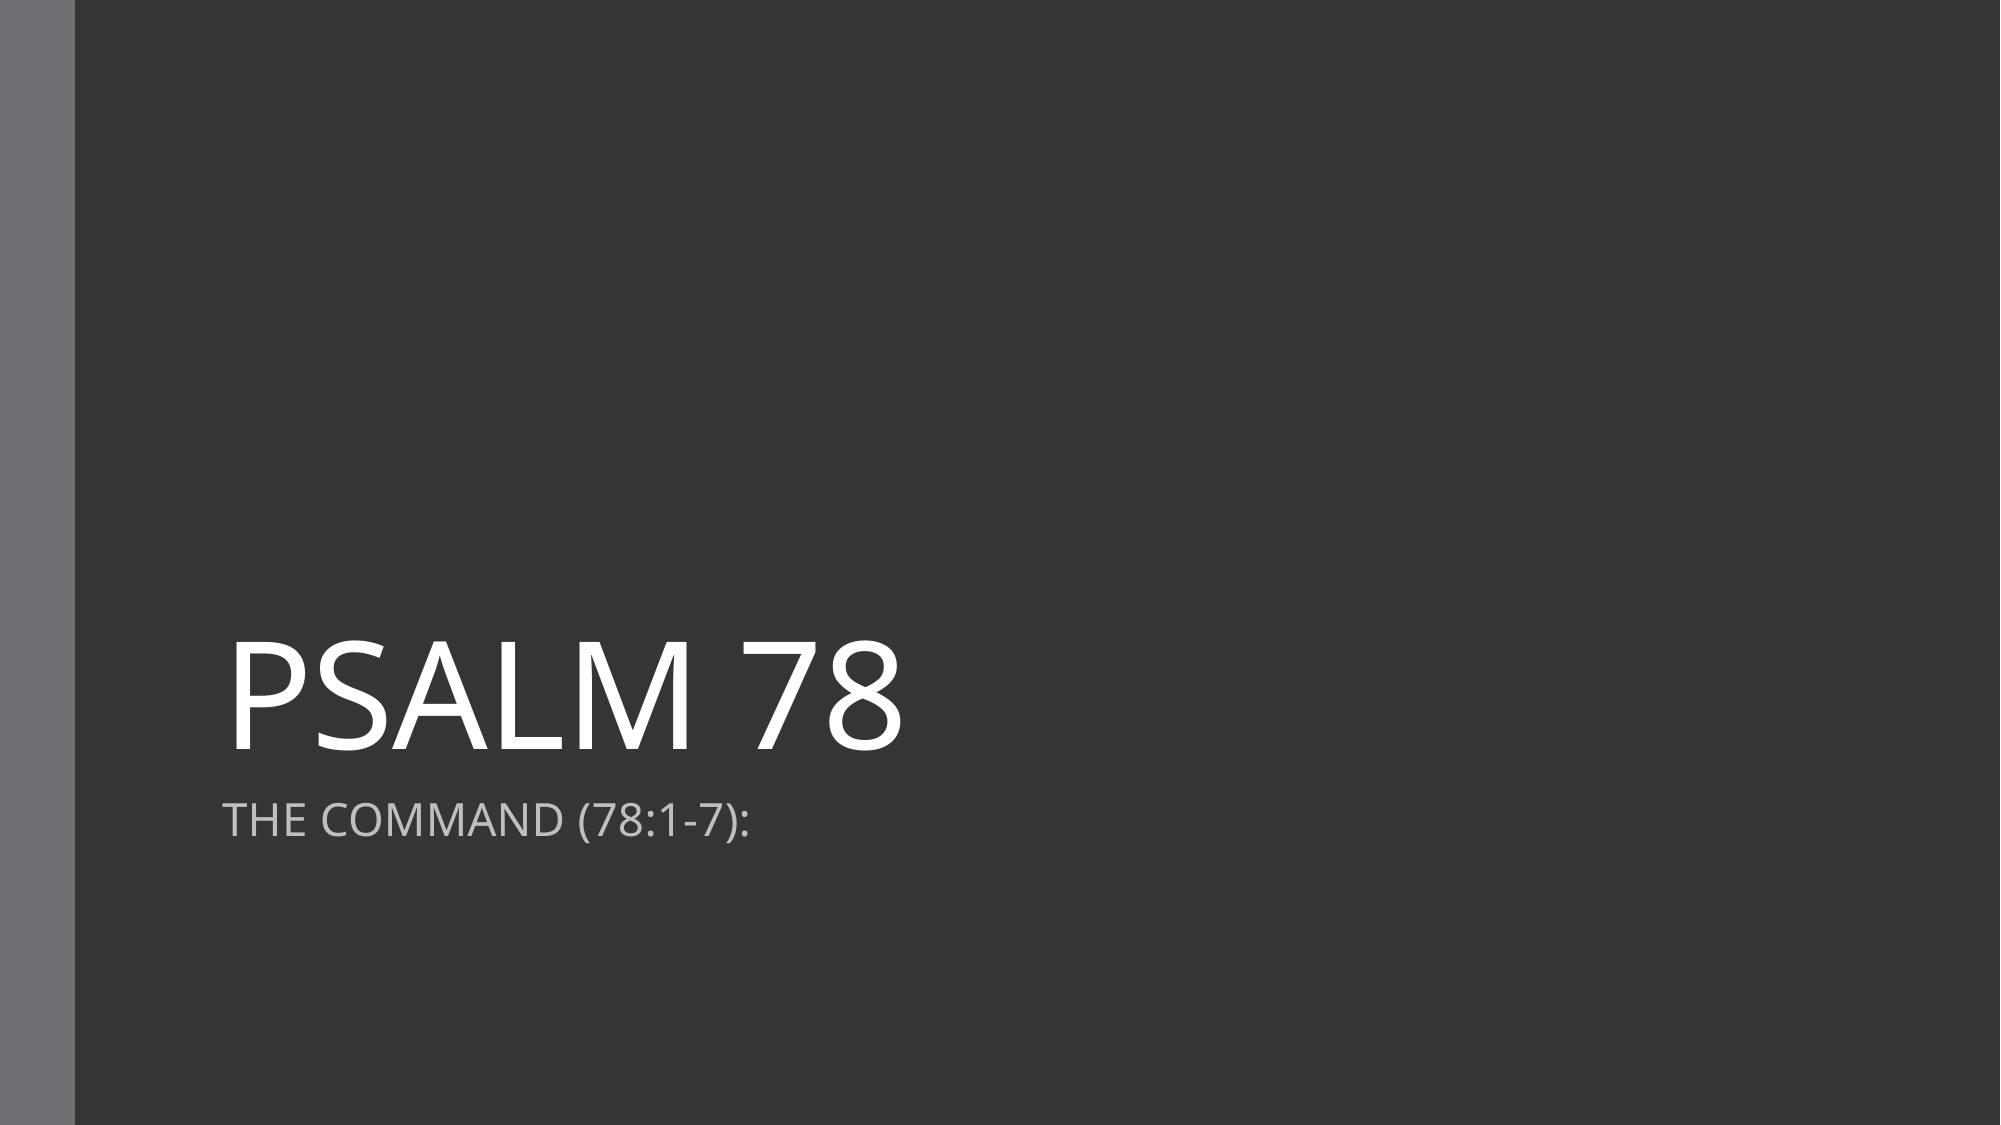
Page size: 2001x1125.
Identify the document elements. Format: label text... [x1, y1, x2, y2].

subtitle THE COMMAND (78:1-7): [206, 787, 1752, 1066]
title PSALM 78 [206, 124, 1752, 787]
